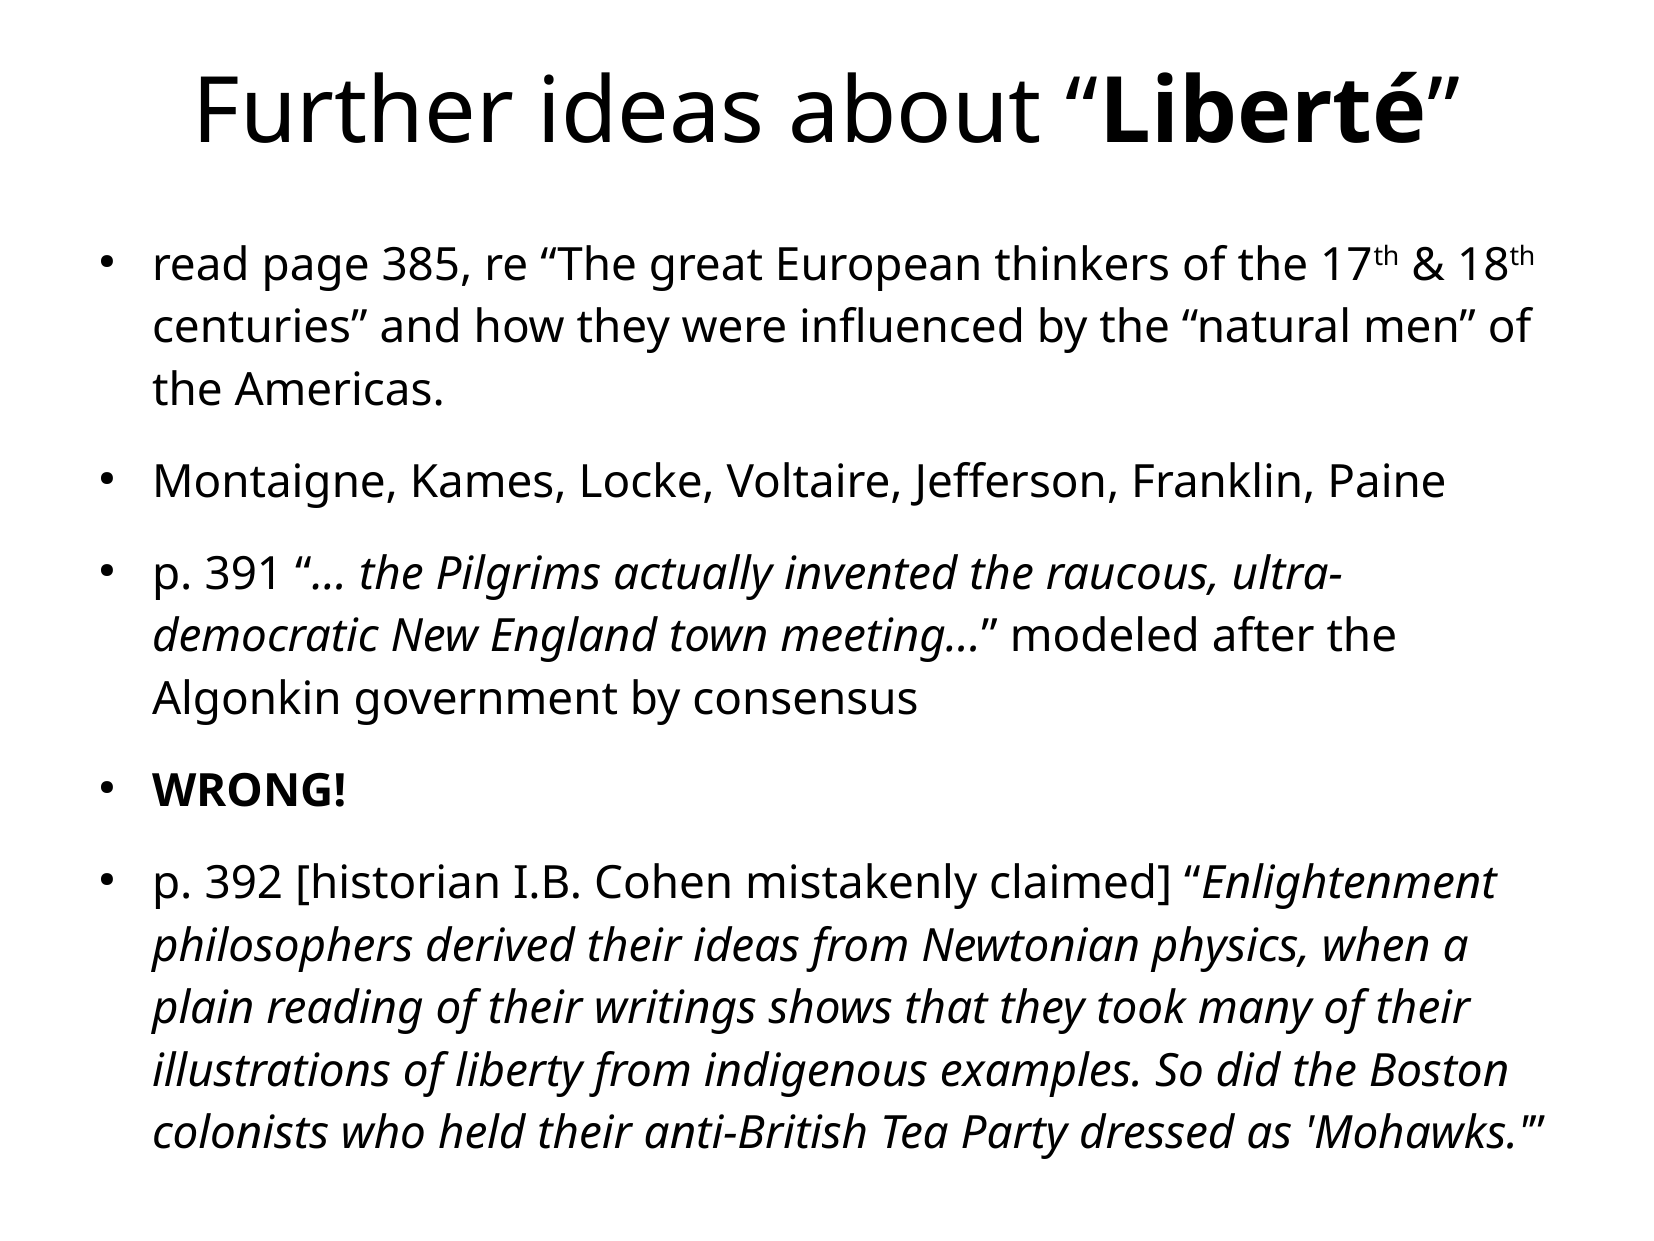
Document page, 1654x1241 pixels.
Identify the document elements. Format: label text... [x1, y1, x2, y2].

title Further ideas about “Liberté” [82, 49, 1571, 166]
list read page 385, re “The great European thinkers of the 17th & 18th centuries” and how they were influenced by the “natural men” of the Americas. Montaigne, Kames, Locke, Voltaire, Jefferson, Franklin, Paine p. 391 “... the Pilgrims actually invented the raucous, ultra-democratic New England town meeting...” modeled after the Algonkin government by consensus WRONG! p. 392 [historian I.B. Cohen mistakenly claimed] “Enlightenment philosophers derived their ideas from Newtonian physics, when a plain reading of their writings shows that they took many of their illustrations of liberty from indigenous examples. So did the Boston colonists who held their anti-British Tea Party dressed as 'Mohawks.'” [81, 231, 1569, 1171]
